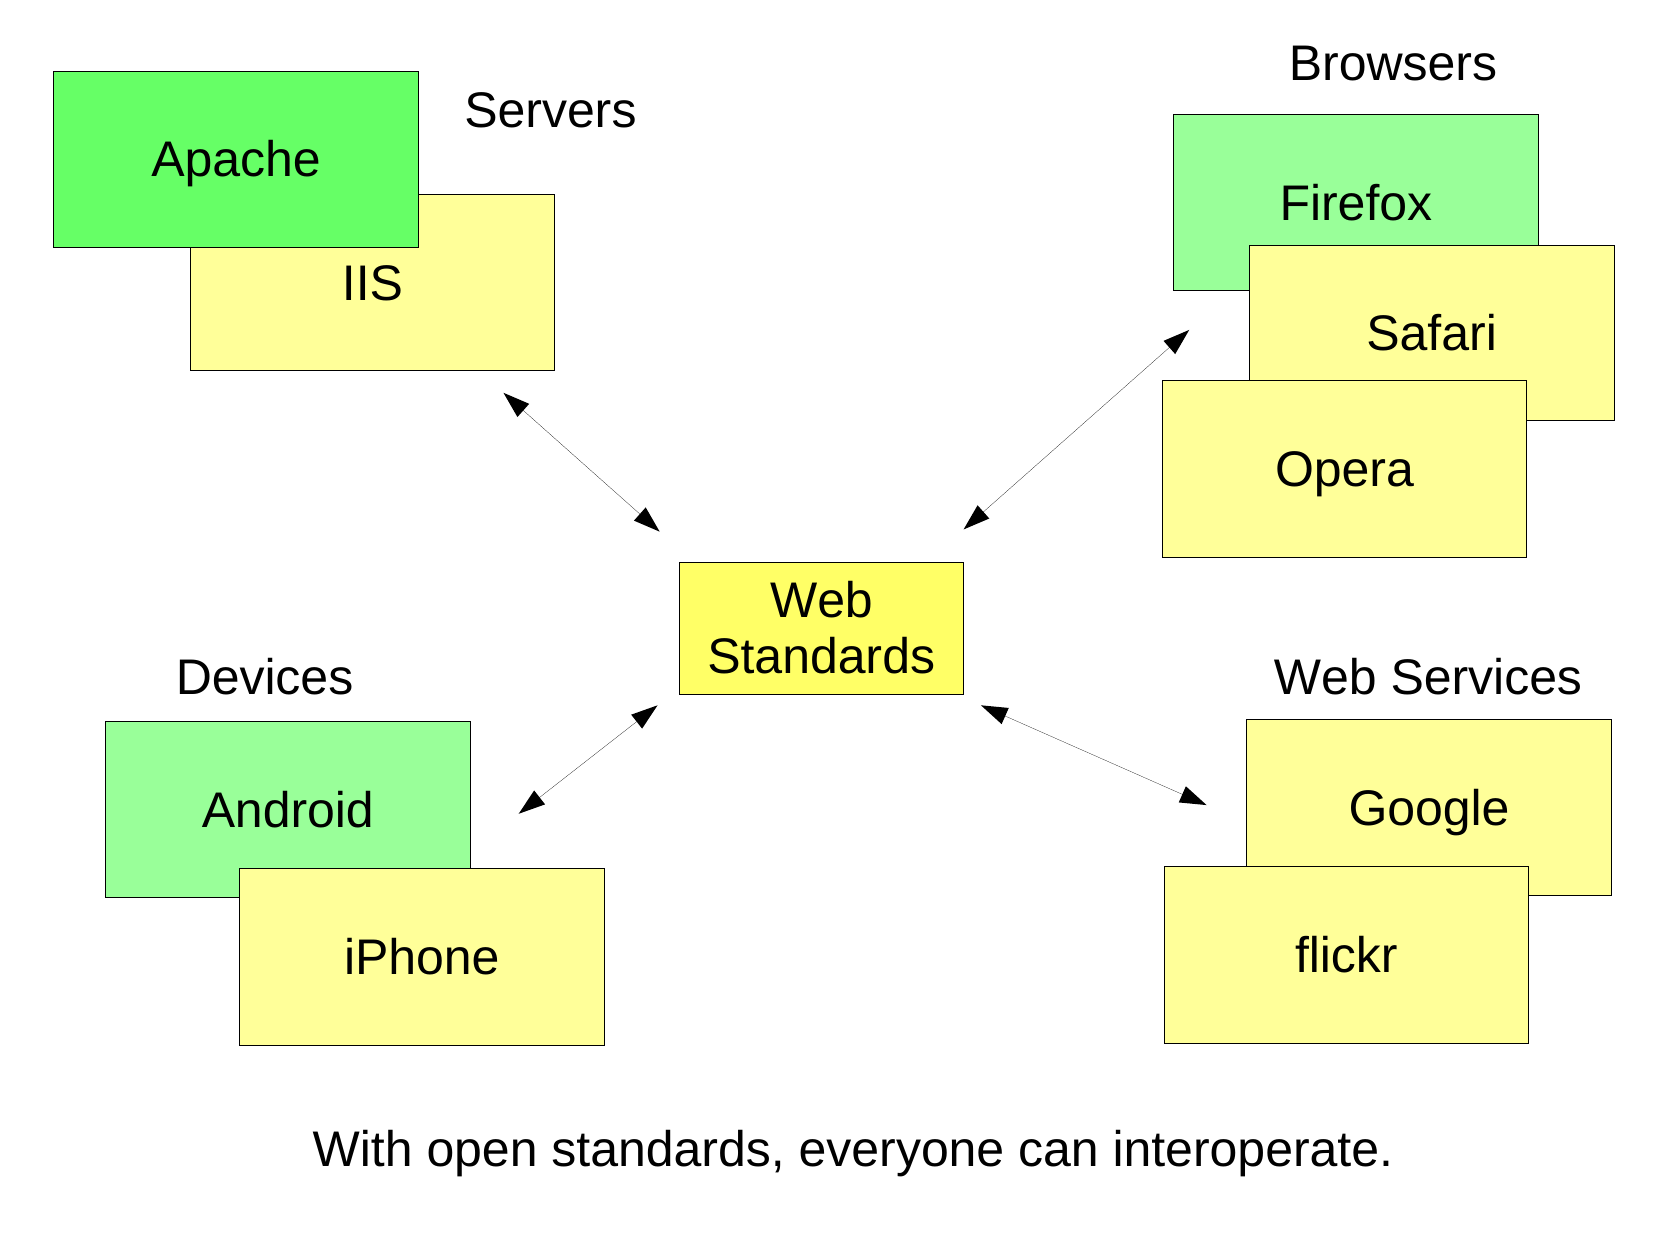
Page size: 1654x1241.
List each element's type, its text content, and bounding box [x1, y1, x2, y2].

text_box Servers [464, 82, 701, 139]
text_box Browsers [1289, 34, 1526, 92]
text_box Apache [54, 71, 418, 247]
text_box iPhone [240, 869, 604, 1045]
text_box Opera [1162, 381, 1527, 557]
text_box Firefox [1174, 115, 1538, 291]
text_box IIS [190, 195, 555, 371]
text_box Safari [1249, 245, 1614, 421]
text_box Android [106, 722, 470, 898]
text_box Devices [175, 648, 413, 706]
text_box Web Services [1273, 648, 1579, 706]
text_box With open standards, everyone can interoperate. [312, 1121, 1377, 1214]
text_box Web Standards [679, 562, 964, 695]
text_box flickr [1164, 867, 1529, 1043]
text_box Google [1247, 720, 1611, 896]
